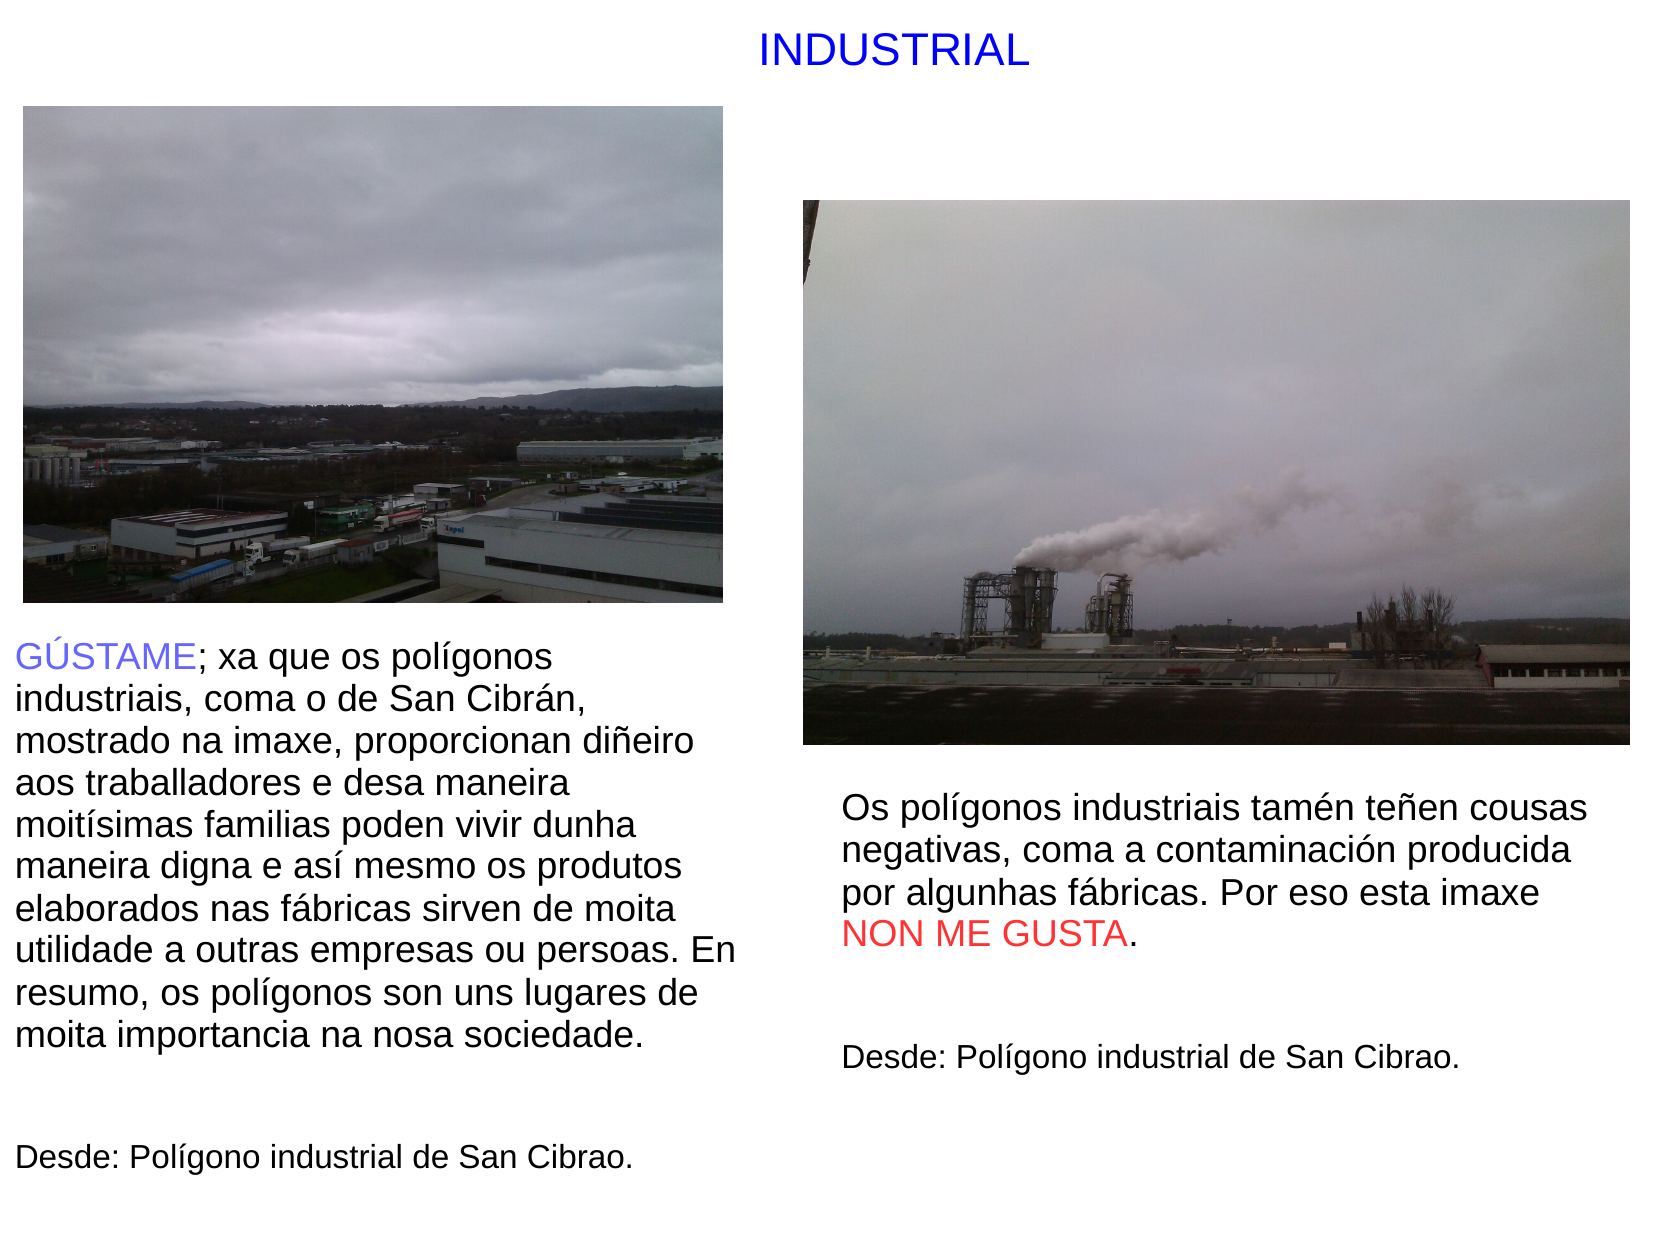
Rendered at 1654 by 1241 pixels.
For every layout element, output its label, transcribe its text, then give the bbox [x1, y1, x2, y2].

picture [23, 106, 723, 603]
text_box Os polígonos industriais tamén teñen cousas negativas, coma a contaminación producida por algunhas fábricas. Por eso esta imaxe NON ME GUSTA. Desde: Polígono industrial de San Cibrao. [826, 779, 1630, 1084]
picture [803, 200, 1630, 745]
text_box GÚSTAME; xa que os polígonos industriais, coma o de San Cibrán, mostrado na imaxe, proporcionan diñeiro aos traballadores e desa maneira moitísimas familias poden vivir dunha maneira digna e así mesmo os produtos elaborados nas fábricas sirven de moita utilidade a outras empresas ou persoas. En resumo, os polígonos son uns lugares de moita importancia na nosa sociedade. Desde: Polígono industrial de San Cibrao. [0, 627, 756, 1185]
text_box INDUSTRIAL [744, 16, 1046, 83]
